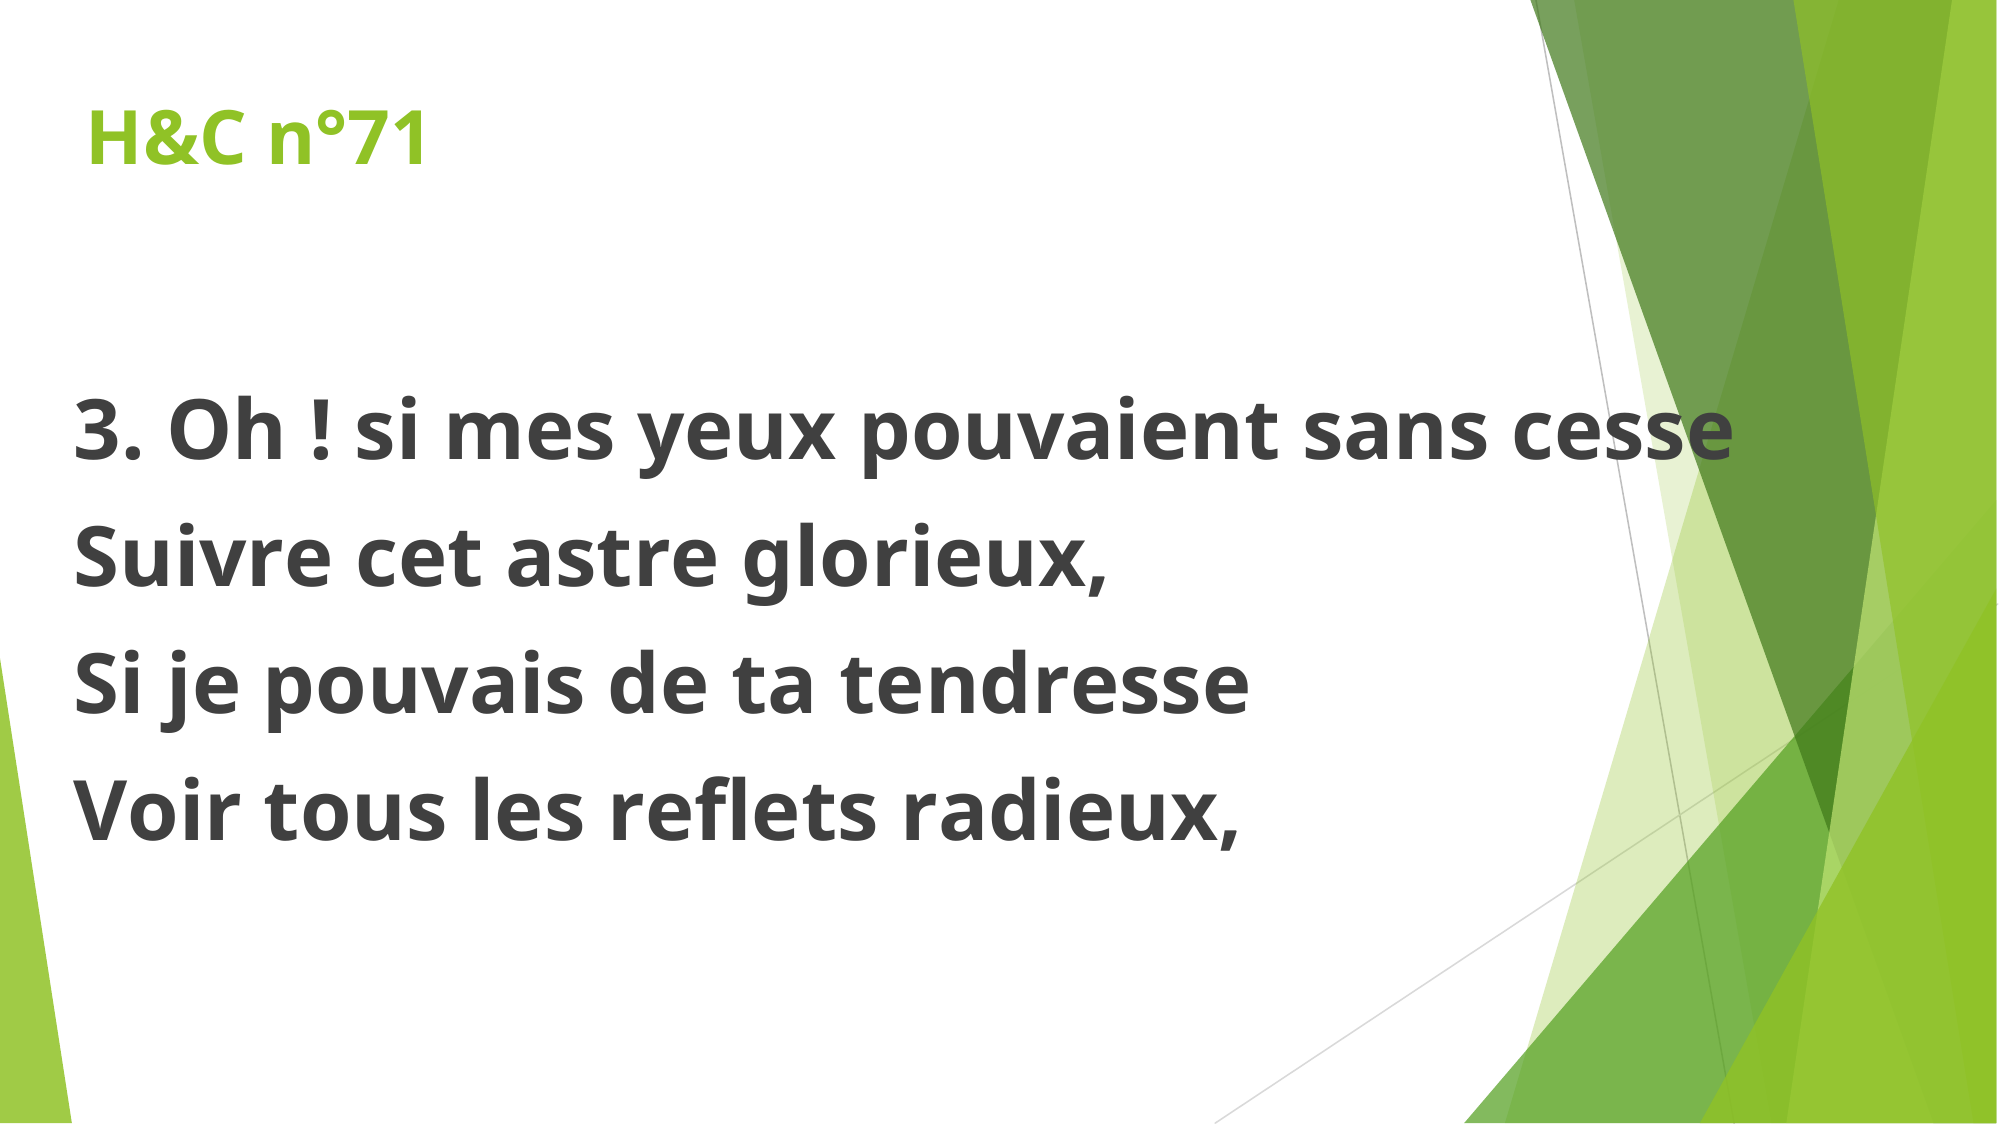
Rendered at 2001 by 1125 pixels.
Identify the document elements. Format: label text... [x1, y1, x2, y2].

text_box H&C n°71 [70, 82, 497, 189]
text_box 3. Oh ! si mes yeux pouvaient sans cesse Suivre cet astre glorieux, Si je pouvais de ta tendresse Voir tous les reflets radieux, [59, 354, 1985, 1075]
